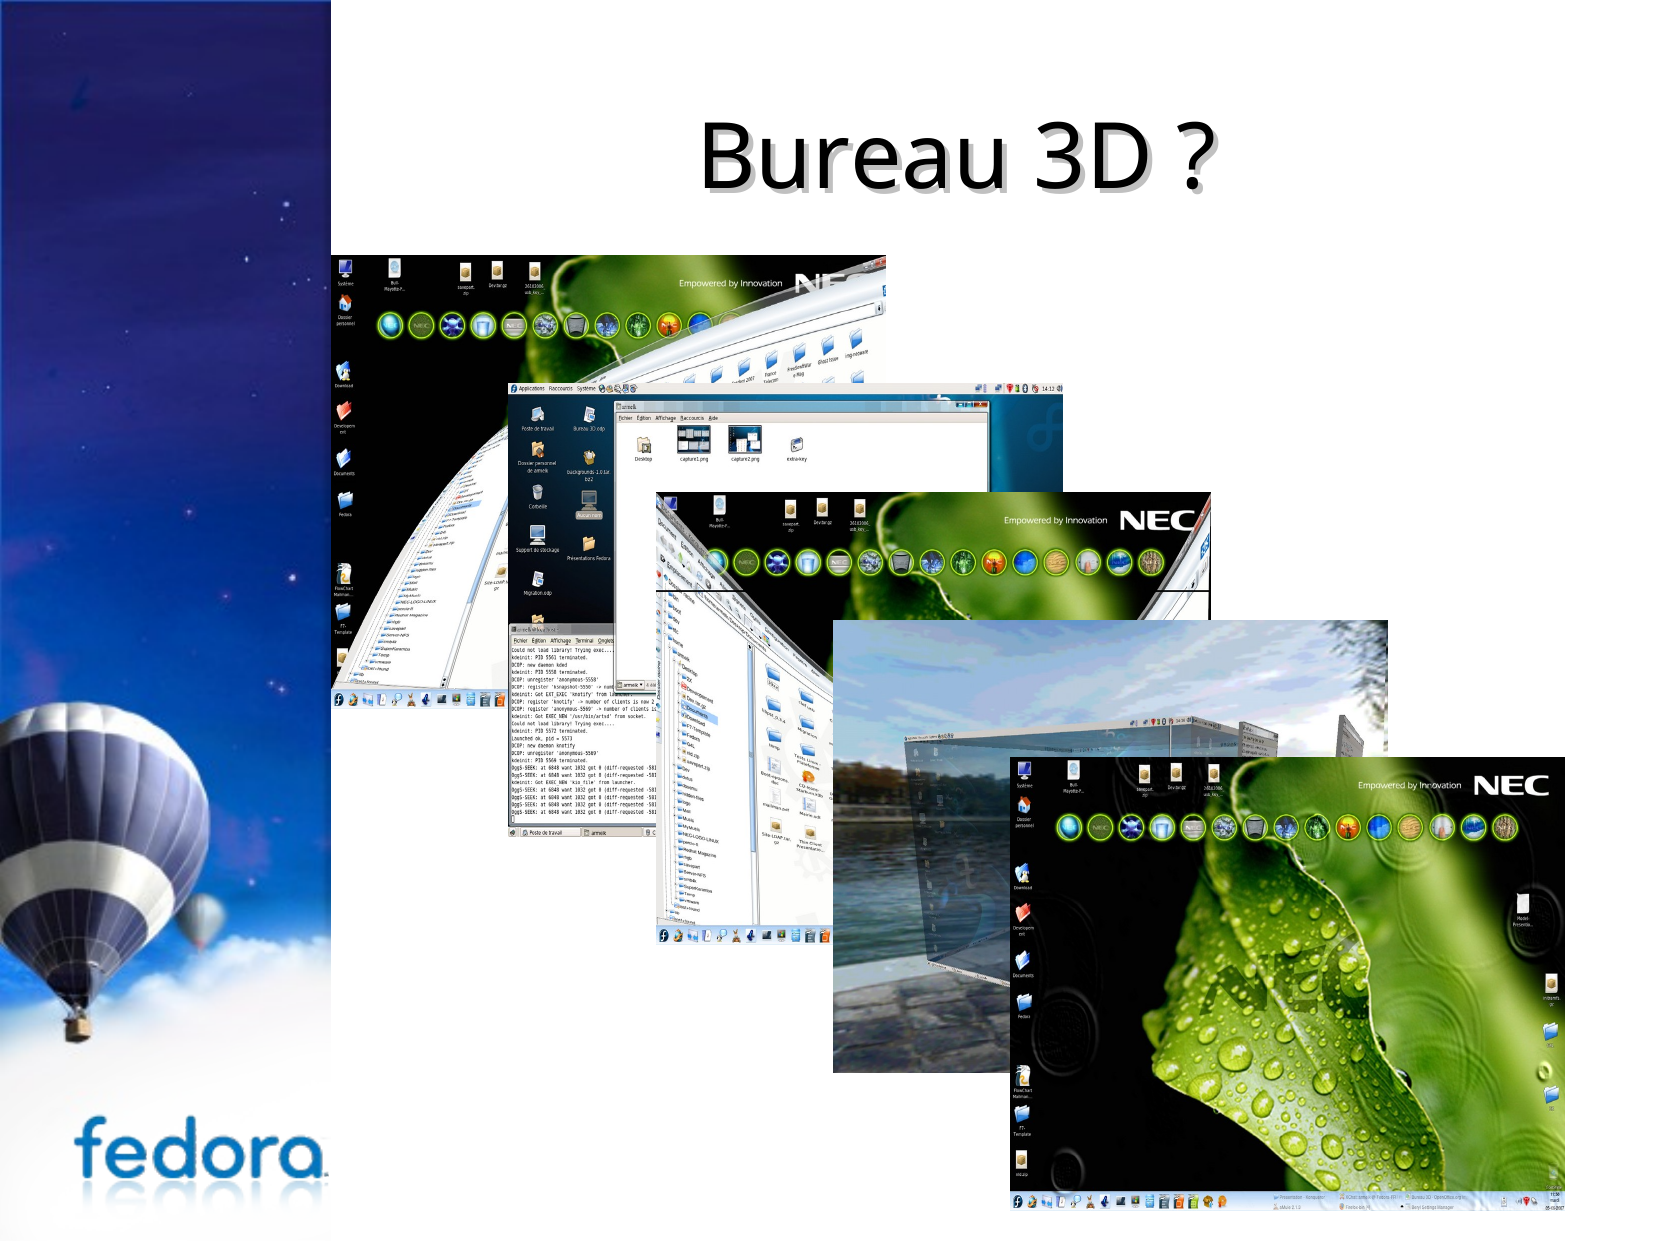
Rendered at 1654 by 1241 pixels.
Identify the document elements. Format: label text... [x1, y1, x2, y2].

title Bureau 3D ? [331, 49, 1571, 257]
picture [1005, 404, 1011, 411]
picture [0, 0, 1565, 1241]
